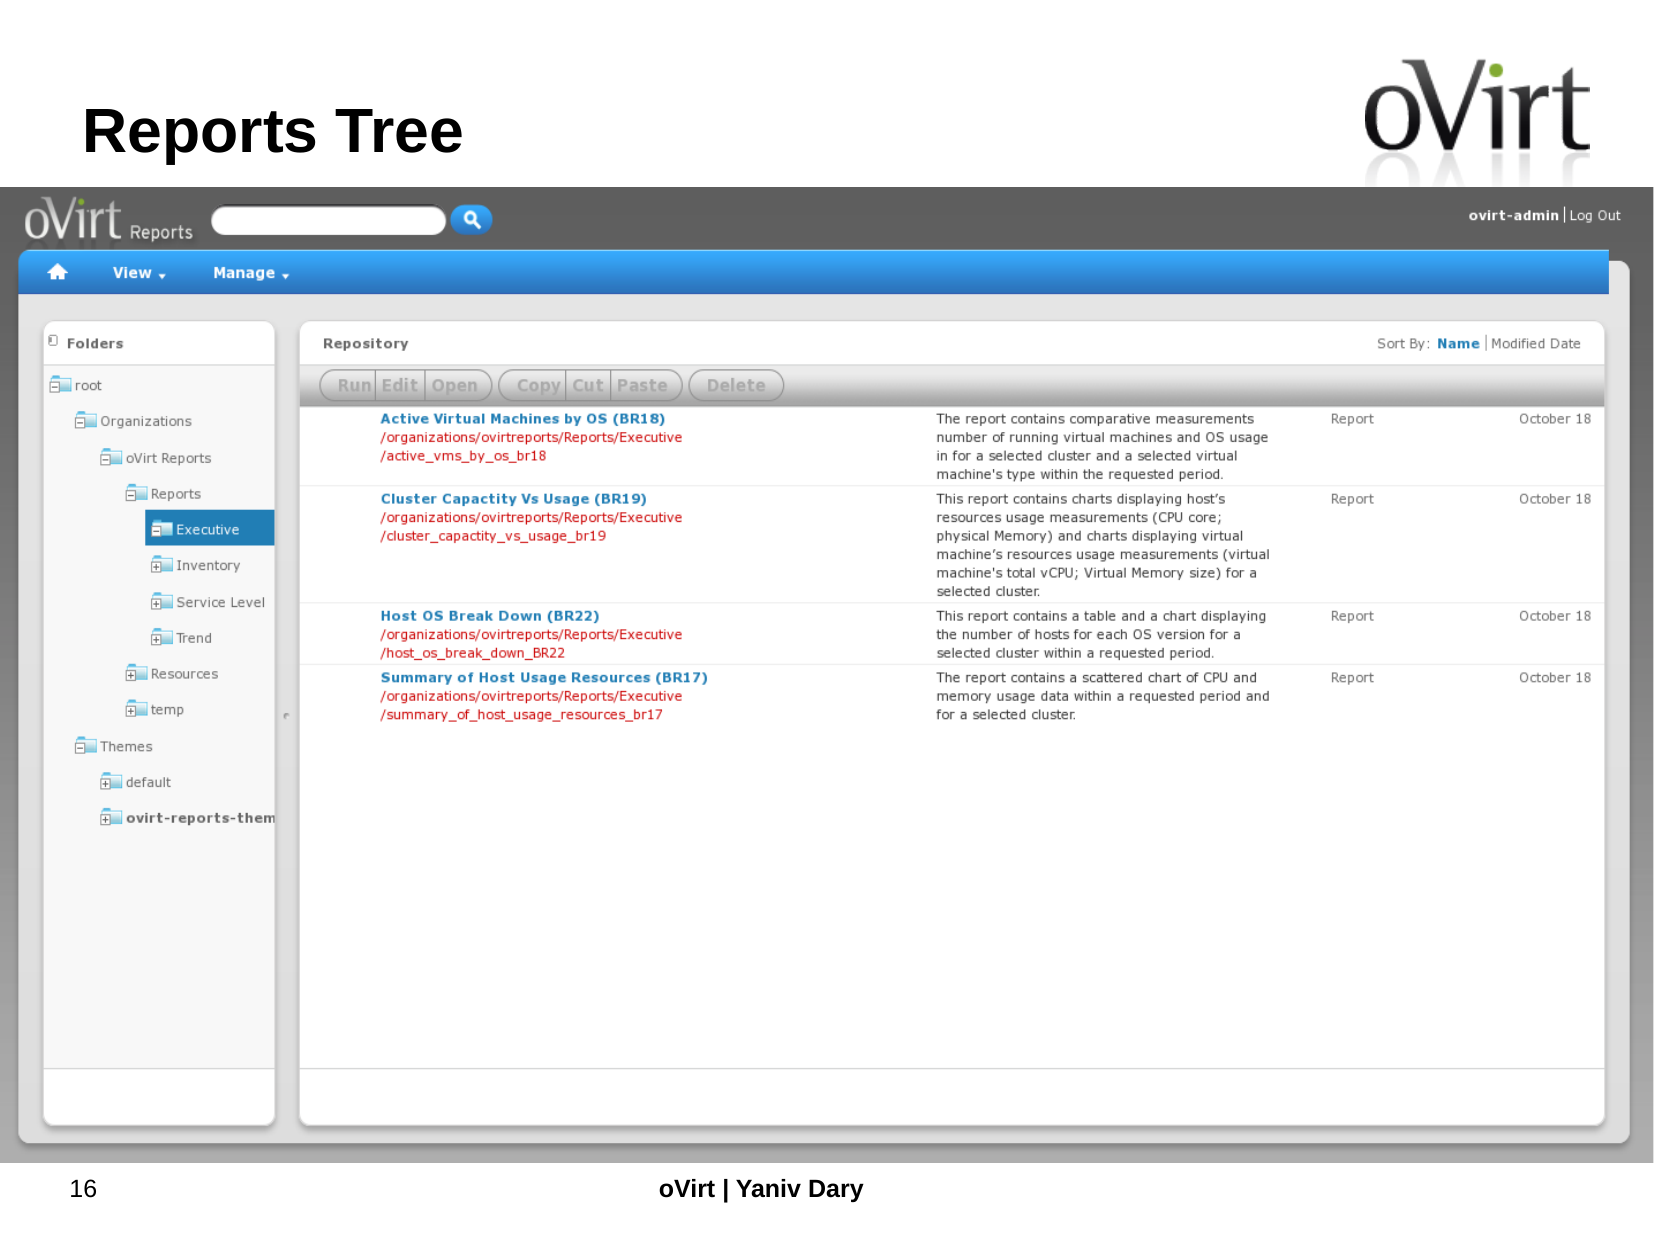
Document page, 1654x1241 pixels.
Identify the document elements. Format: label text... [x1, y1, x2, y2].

title Reports Tree [82, 37, 1571, 187]
picture [0, 51, 1654, 1163]
